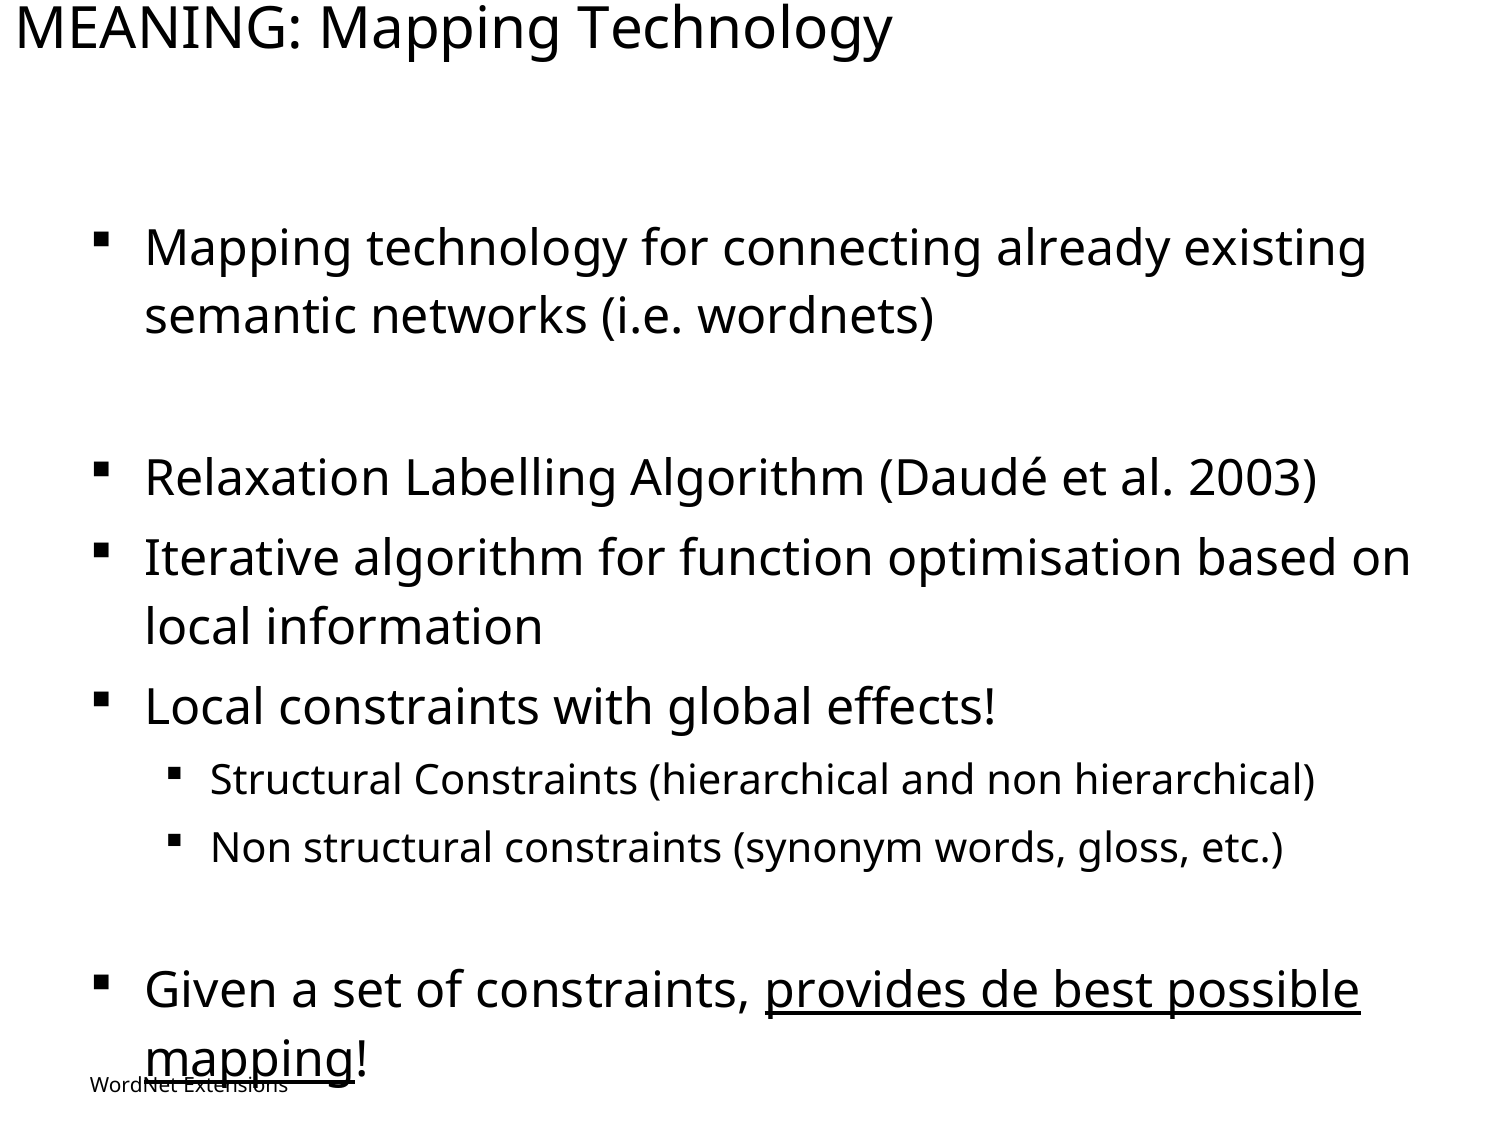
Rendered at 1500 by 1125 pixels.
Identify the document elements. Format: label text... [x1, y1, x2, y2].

list Mapping technology for connecting already existing semantic networks (i.e. wordnets) Relaxation Labelling Algorithm (Daudé et al. 2003) Iterative algorithm for function optimisation based on local information Local constraints with global effects! Structural Constraints (hierarchical and non hierarchical) Non structural constraints (synonym words, gloss, etc.) Given a set of constraints, provides de best possible mapping! [75, 112, 1438, 1001]
title MEANING: Mapping Technology [0, 0, 1500, 70]
